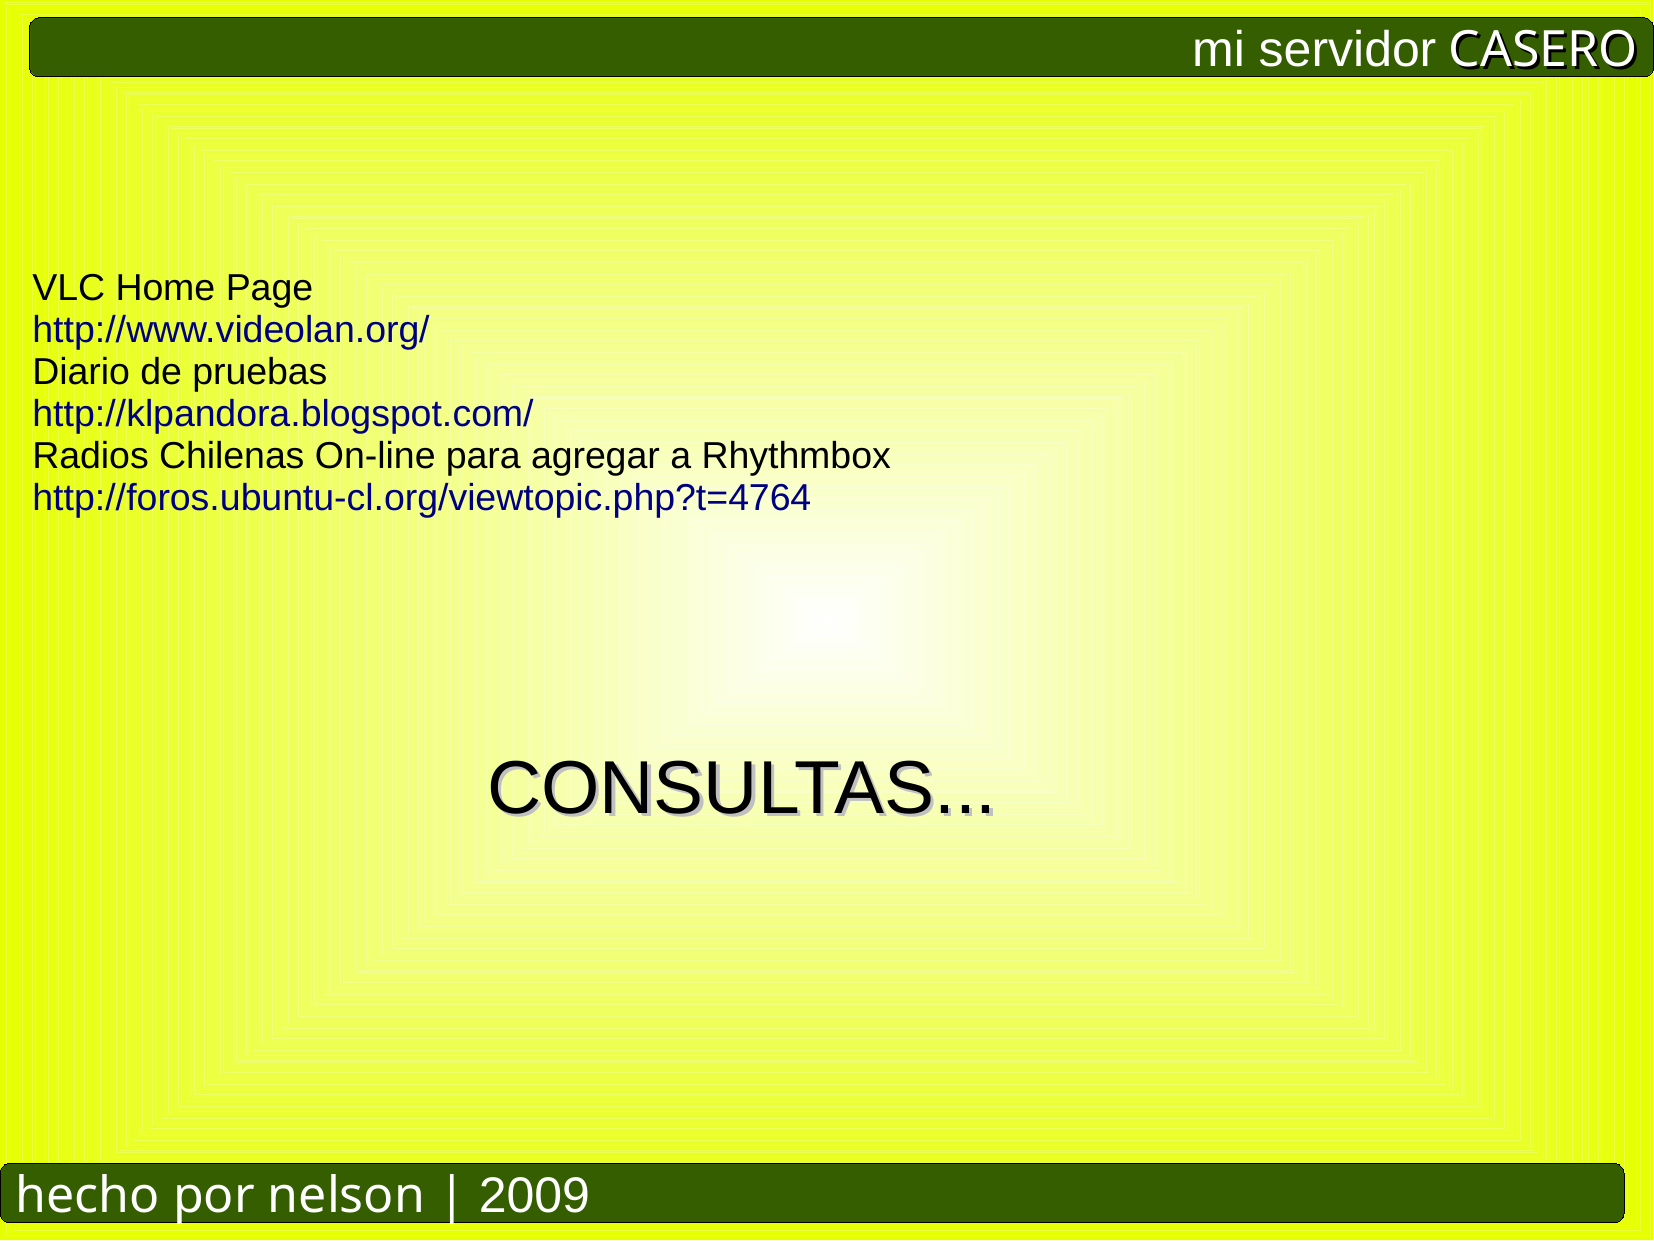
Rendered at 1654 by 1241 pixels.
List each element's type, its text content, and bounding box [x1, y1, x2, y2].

text_box VLC Home Page http://www.videolan.org/ Diario de pruebas http://klpandora.blogspot.com/ Radios Chilenas On-line para agregar a Rhythmbox http://foros.ubuntu-cl.org/viewtopic.php?t=4764 [17, 259, 905, 1211]
text_box CONSULTAS... [472, 738, 1241, 847]
